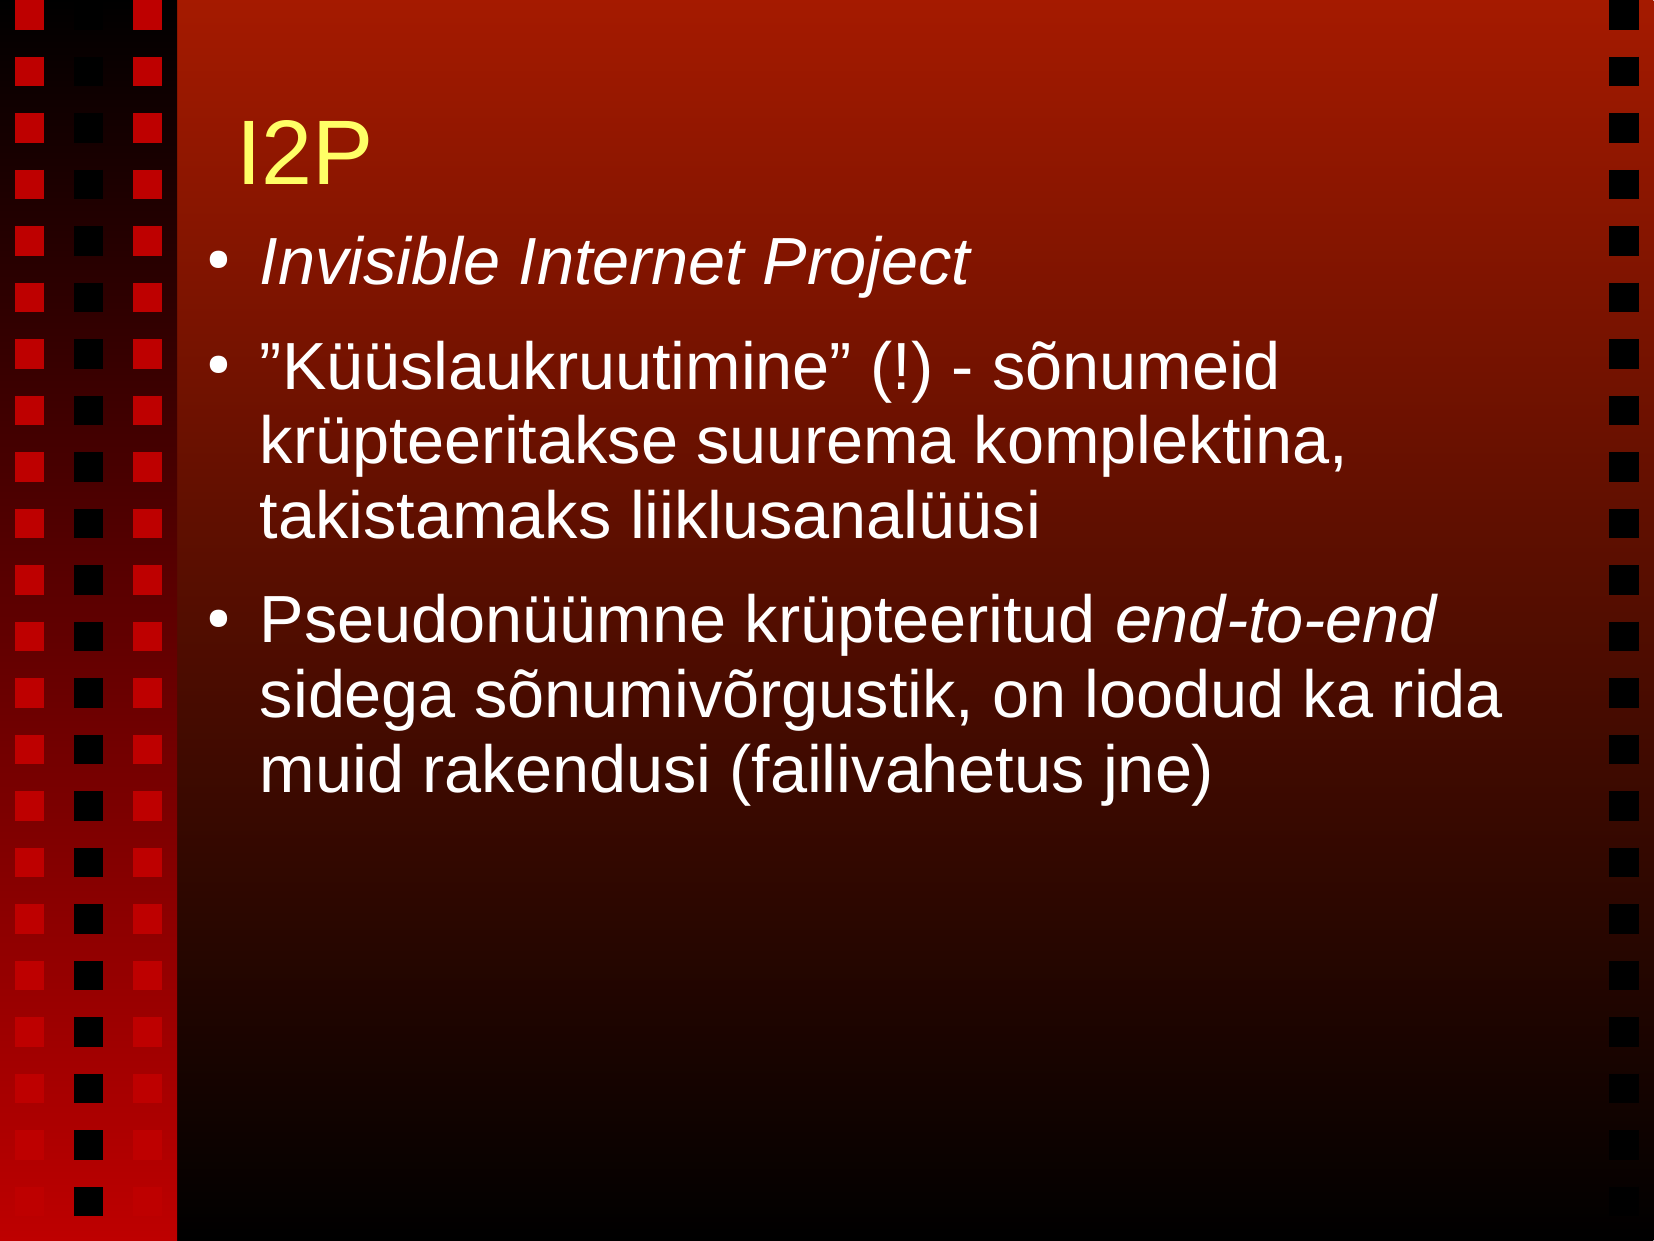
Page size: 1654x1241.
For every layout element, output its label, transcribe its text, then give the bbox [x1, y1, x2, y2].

list Invisible Internet Project ”Küüslaukruutimine” (!) - sõnumeid krüpteeritakse suurema komplektina, takistamaks liiklusanalüüsi Pseudonüümne krüpteeritud end-to-end sidega sõnumivõrgustik, on loodud ka rida muid rakendusi (failivahetus jne) [188, 224, 1571, 1109]
title I2P [236, 49, 1571, 224]
